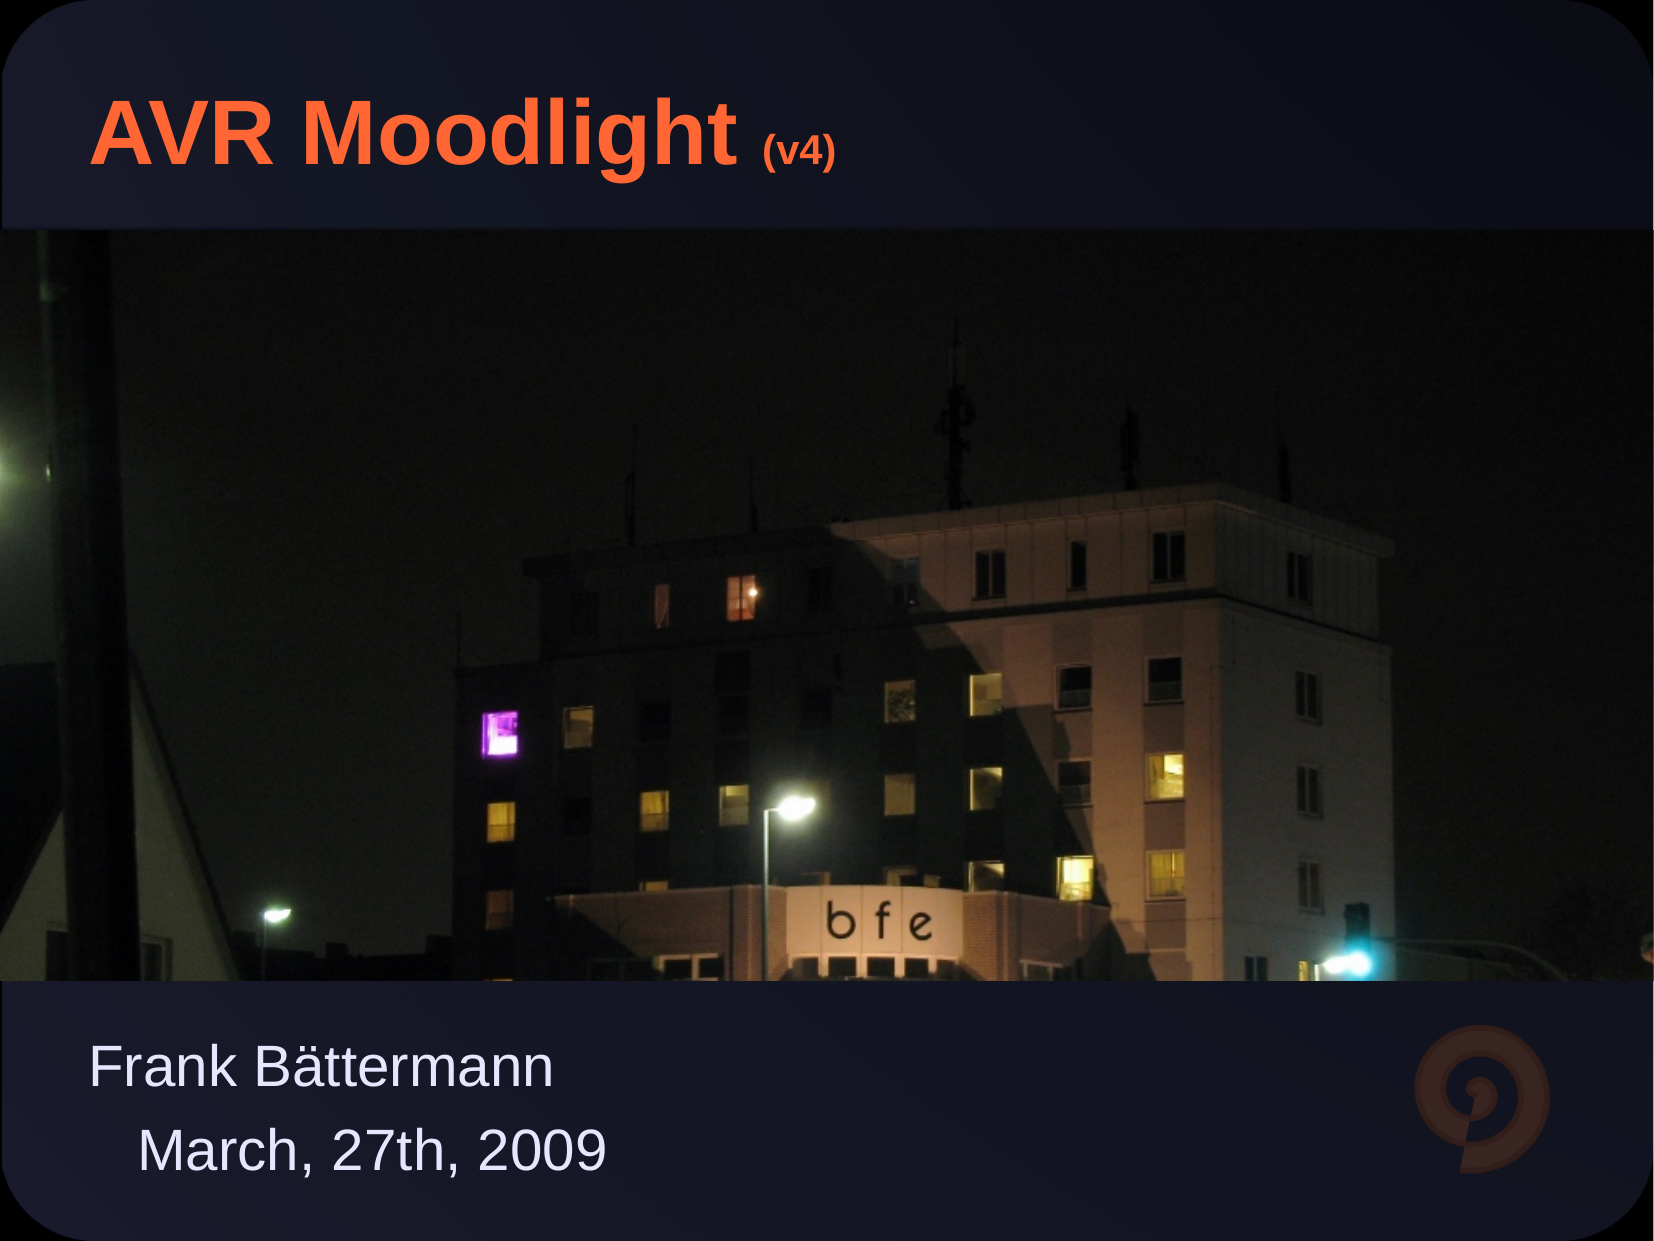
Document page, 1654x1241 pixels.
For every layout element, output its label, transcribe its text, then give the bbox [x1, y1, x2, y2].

title AVR Moodlight (v4) [88, 59, 1565, 207]
list Frank Bättermann March, 27th, 2009 [88, 1033, 1536, 1241]
picture [0, 0, 1654, 1241]
